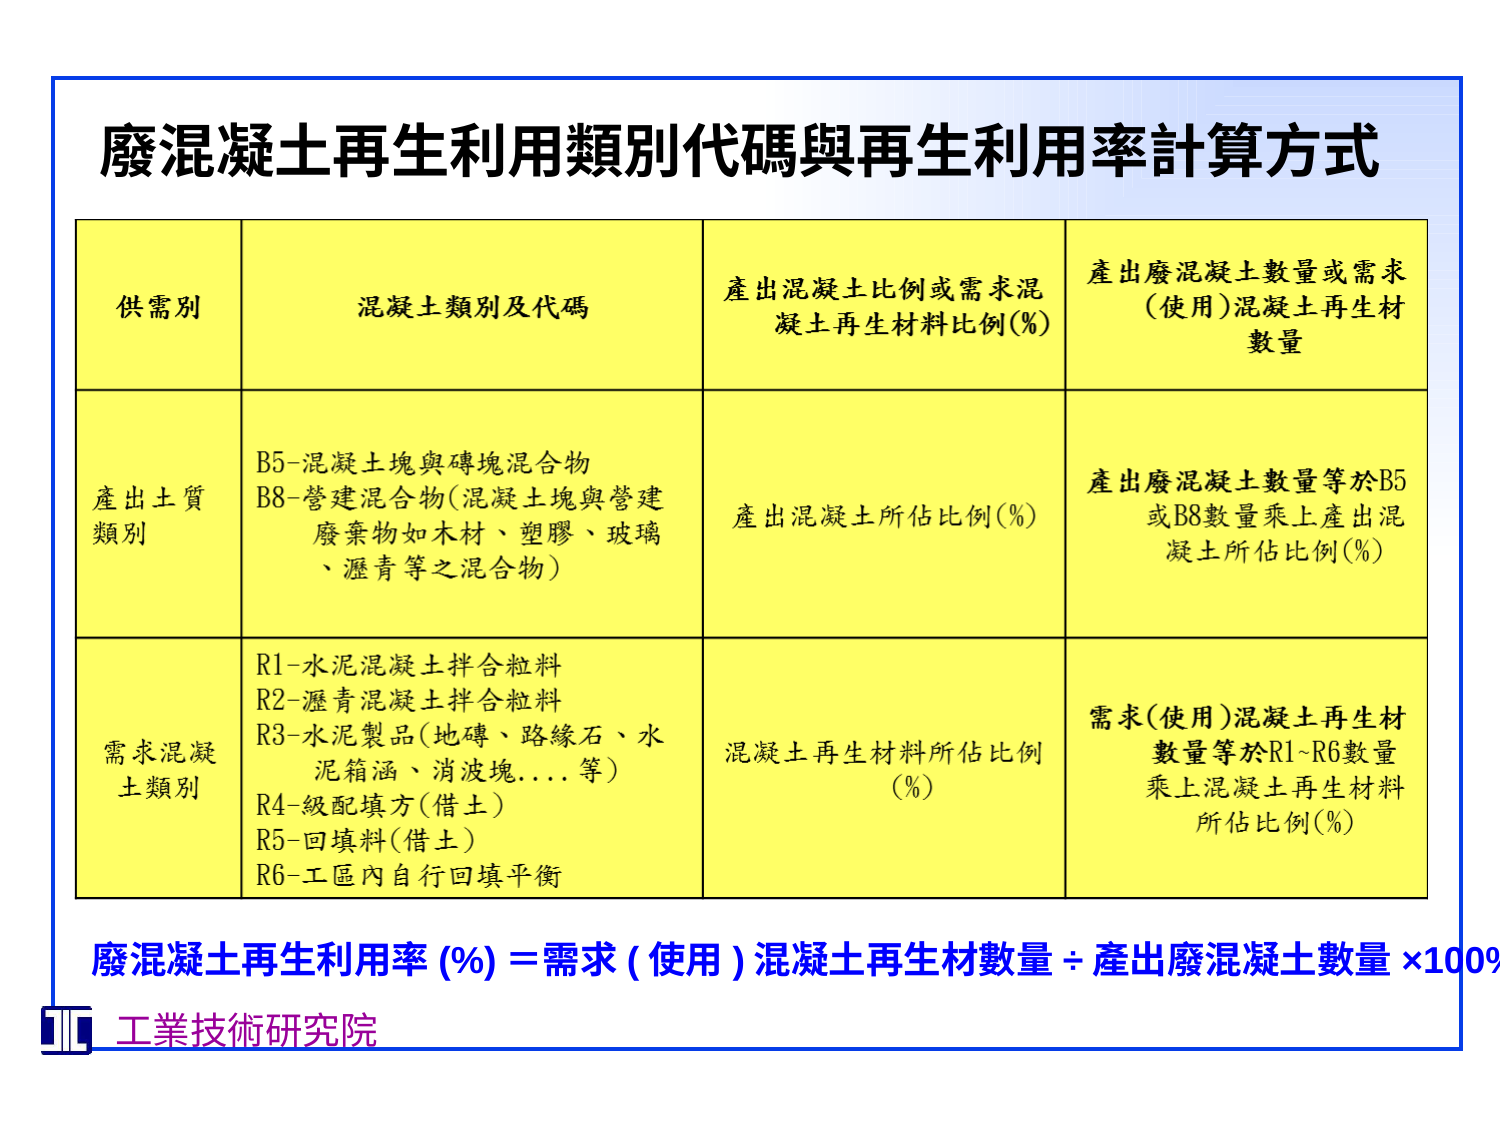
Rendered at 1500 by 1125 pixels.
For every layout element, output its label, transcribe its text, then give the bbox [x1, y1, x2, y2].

picture [73, 219, 1428, 908]
title 廢混凝土再生利用類別代碼與再生利用率計算方式 [75, 45, 1426, 219]
text_box 廢混凝土再生利用率(%)＝需求(使用)混凝土再生材數量÷產出廢混凝土數量×100% [77, 929, 1500, 989]
